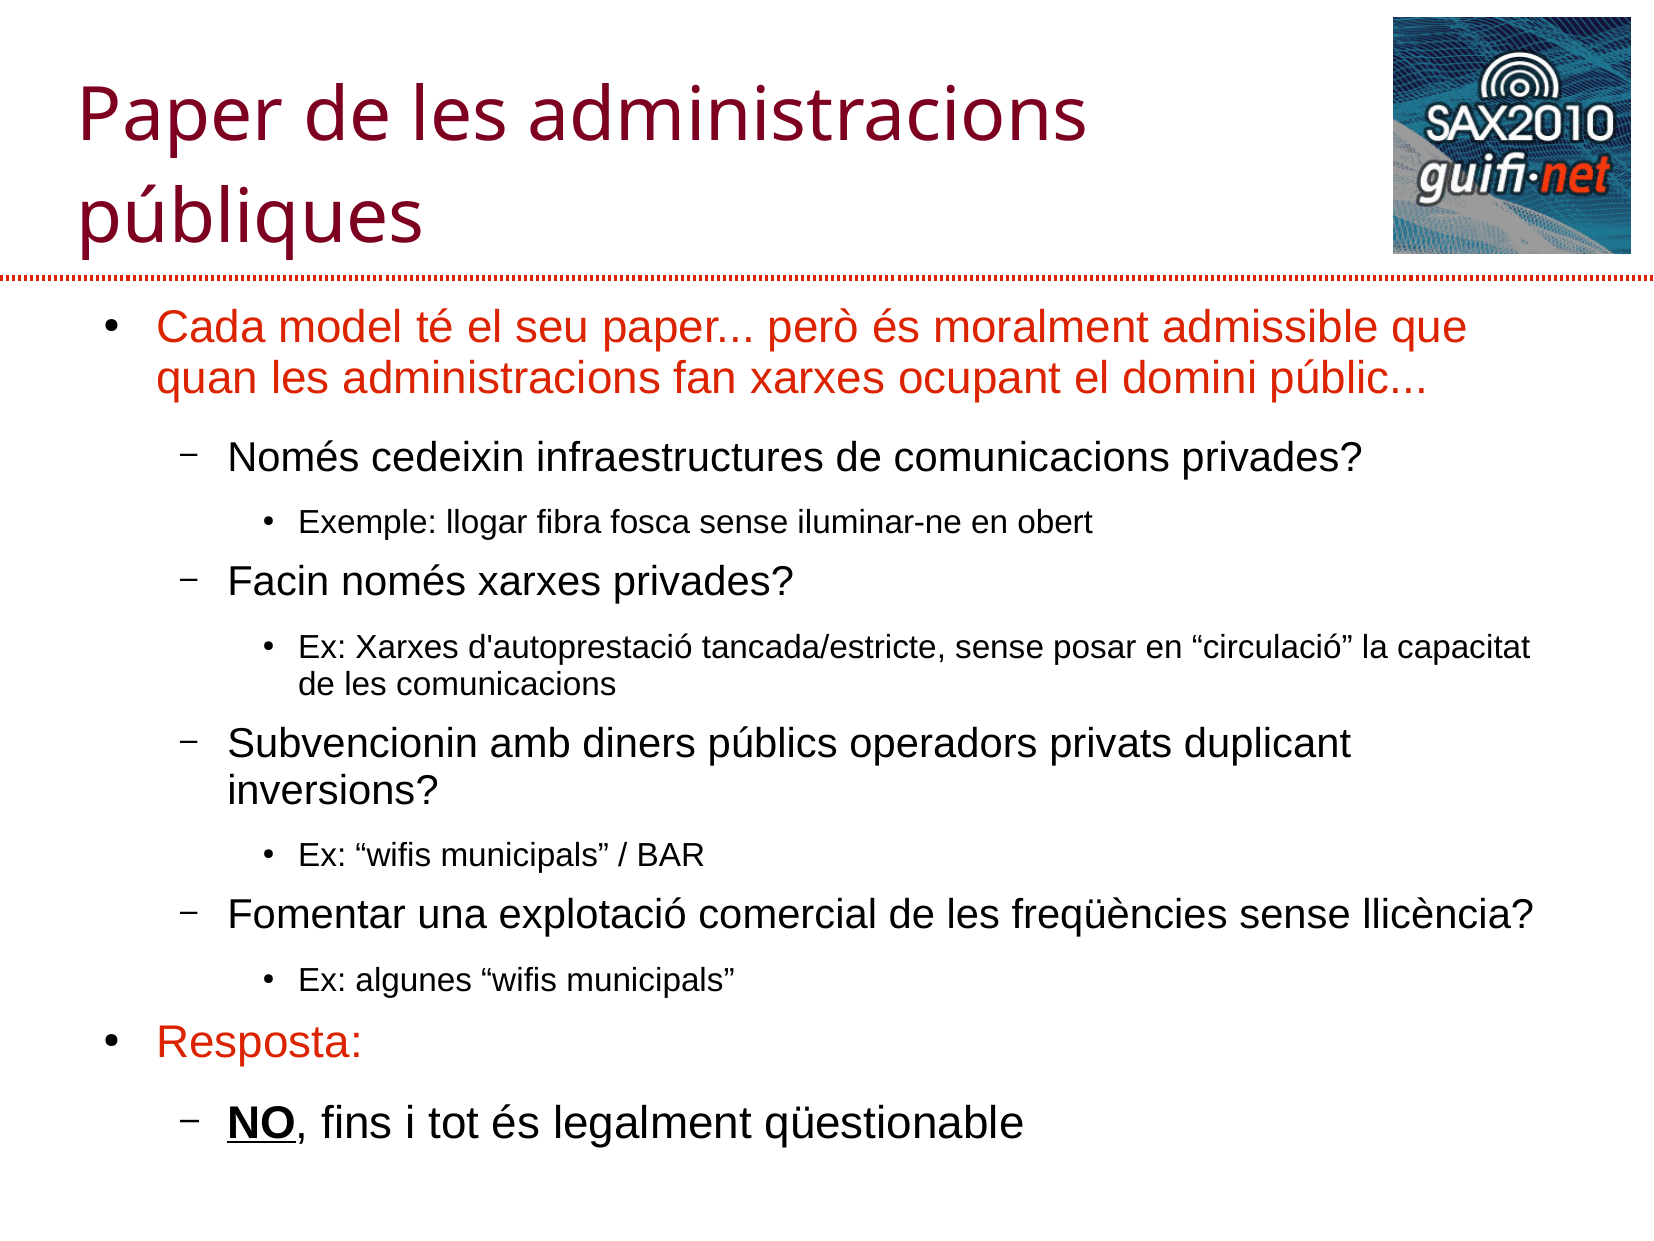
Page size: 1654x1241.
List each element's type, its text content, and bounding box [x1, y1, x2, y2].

title Paper de les administracions públiques [76, 66, 1093, 259]
list Cada model té el seu paper... però és moralment admissible que quan les administracions fan xarxes ocupant el domini públic... Només cedeixin infraestructures de comunicacions privades? Exemple: llogar fibra fosca sense iluminar-ne en obert Facin només xarxes privades? Ex: Xarxes d'autoprestació tancada/estricte, sense posar en “circulació” la capacitat de les comunicacions Subvencionin amb diners públics operadors privats duplicant inversions? Ex: “wifis municipals” / BAR Fomentar una explotació comercial de les freqüències sense llicència? Ex: algunes “wifis municipals” Resposta: NO, fins i tot és legalment qüestionable [82, 301, 1571, 1149]
picture [1393, 17, 1631, 254]
